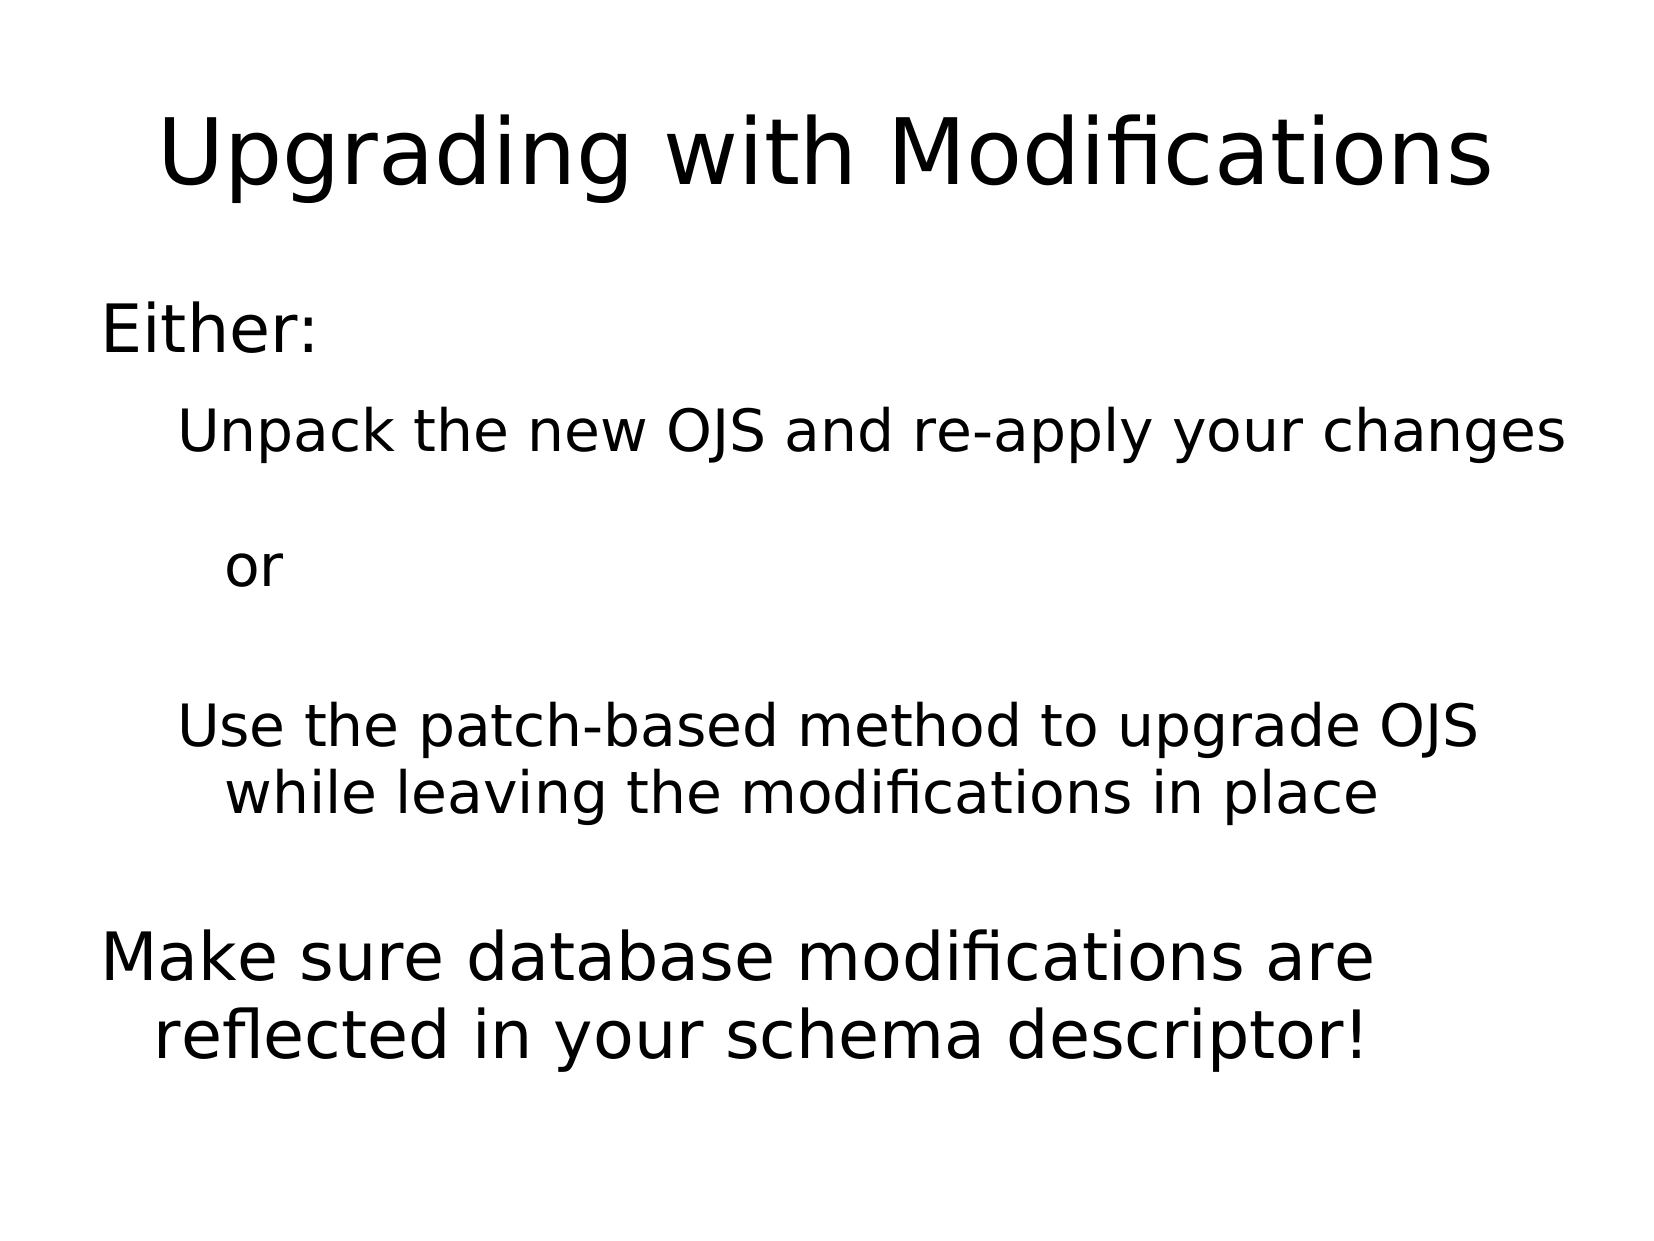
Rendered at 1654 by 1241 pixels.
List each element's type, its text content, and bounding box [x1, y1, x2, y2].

list Either: Unpack the new OJS and re-apply your changes or Use the patch-based method to upgrade OJS while leaving the modifications in place Make sure database modifications are reflected in your schema descriptor! [82, 290, 1571, 1143]
title Upgrading with Modifications [82, 56, 1571, 250]
